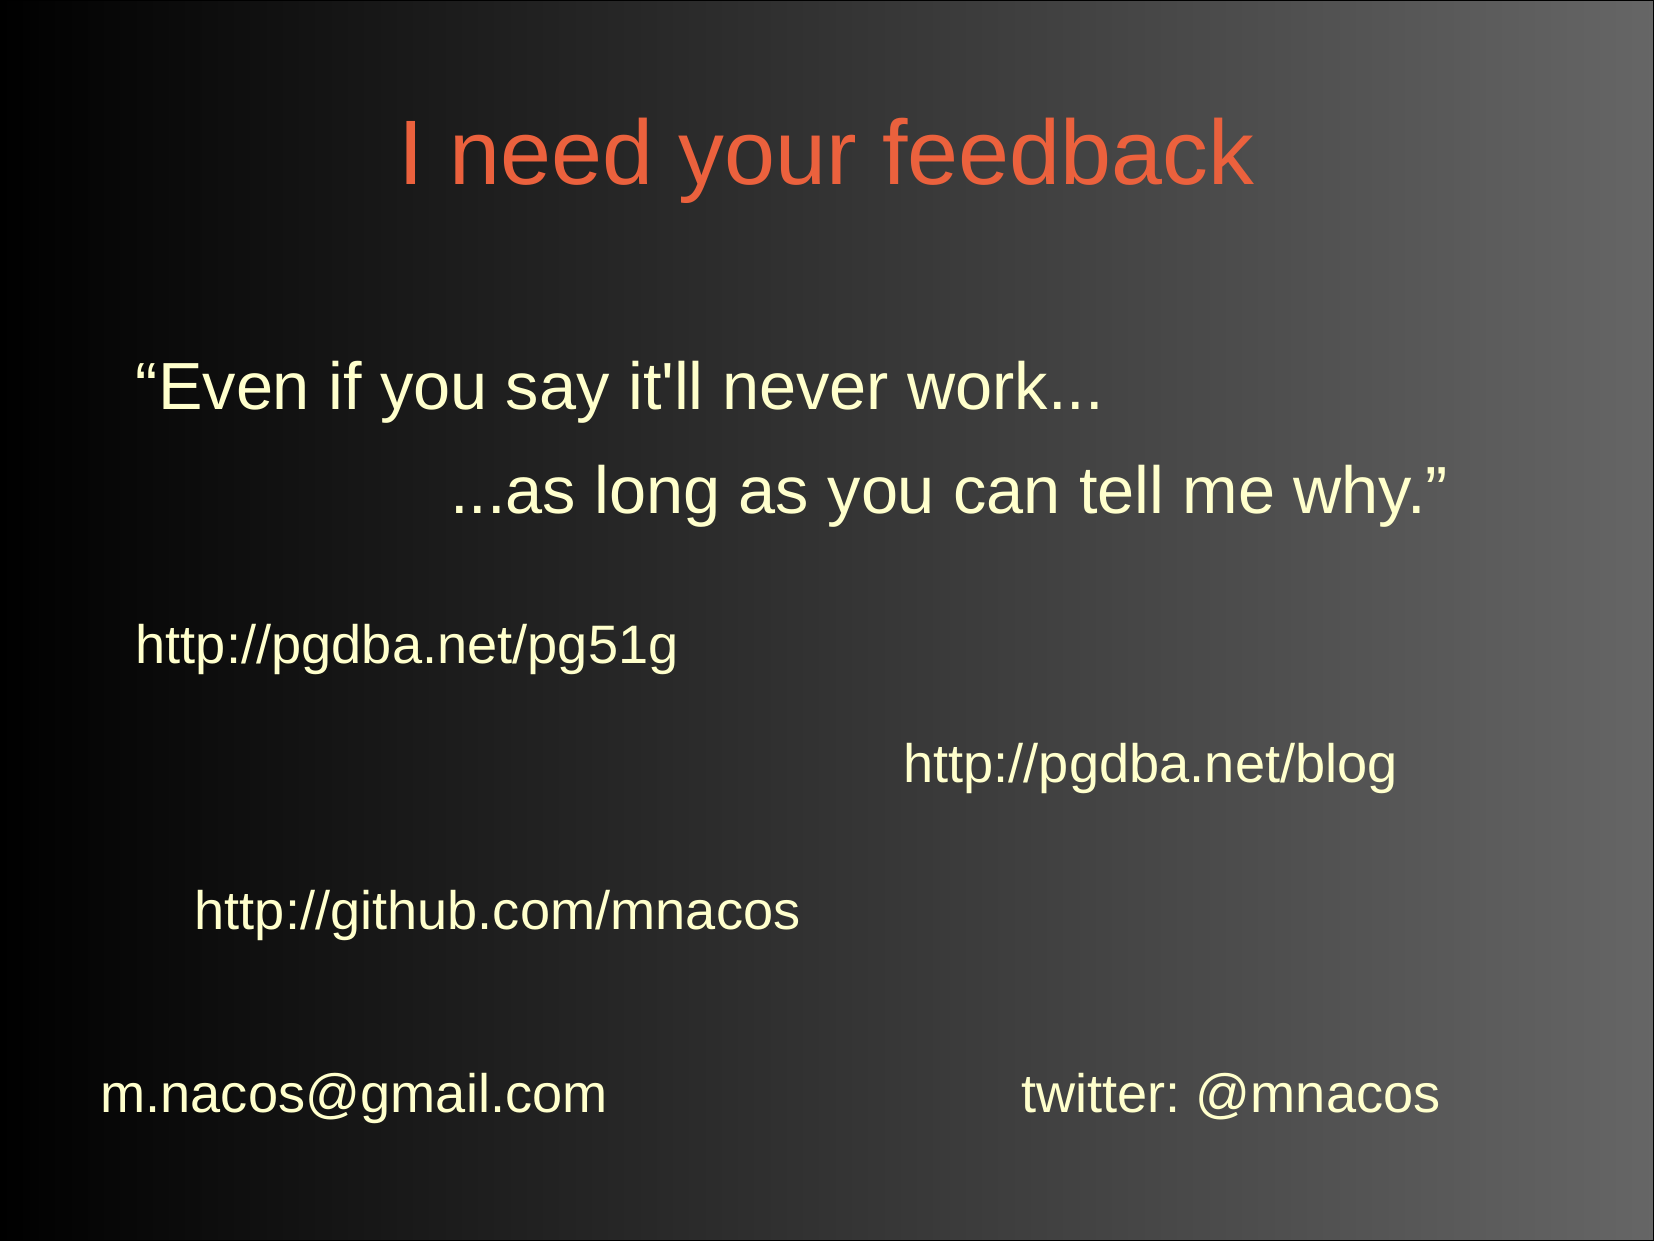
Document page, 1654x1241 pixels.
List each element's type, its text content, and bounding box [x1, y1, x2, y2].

list “Even if you say it'll never work... ...as long as you can tell me why.” [118, 349, 1477, 650]
title I need your feedback [82, 56, 1571, 250]
list twitter: @mnacos [1003, 1062, 1565, 1157]
list http://github.com/mnacos [177, 880, 951, 975]
list http://pgdba.net/blog [885, 733, 1536, 827]
list http://pgdba.net/pg51g [118, 615, 827, 709]
list m.nacos@gmail.com [82, 1062, 739, 1157]
